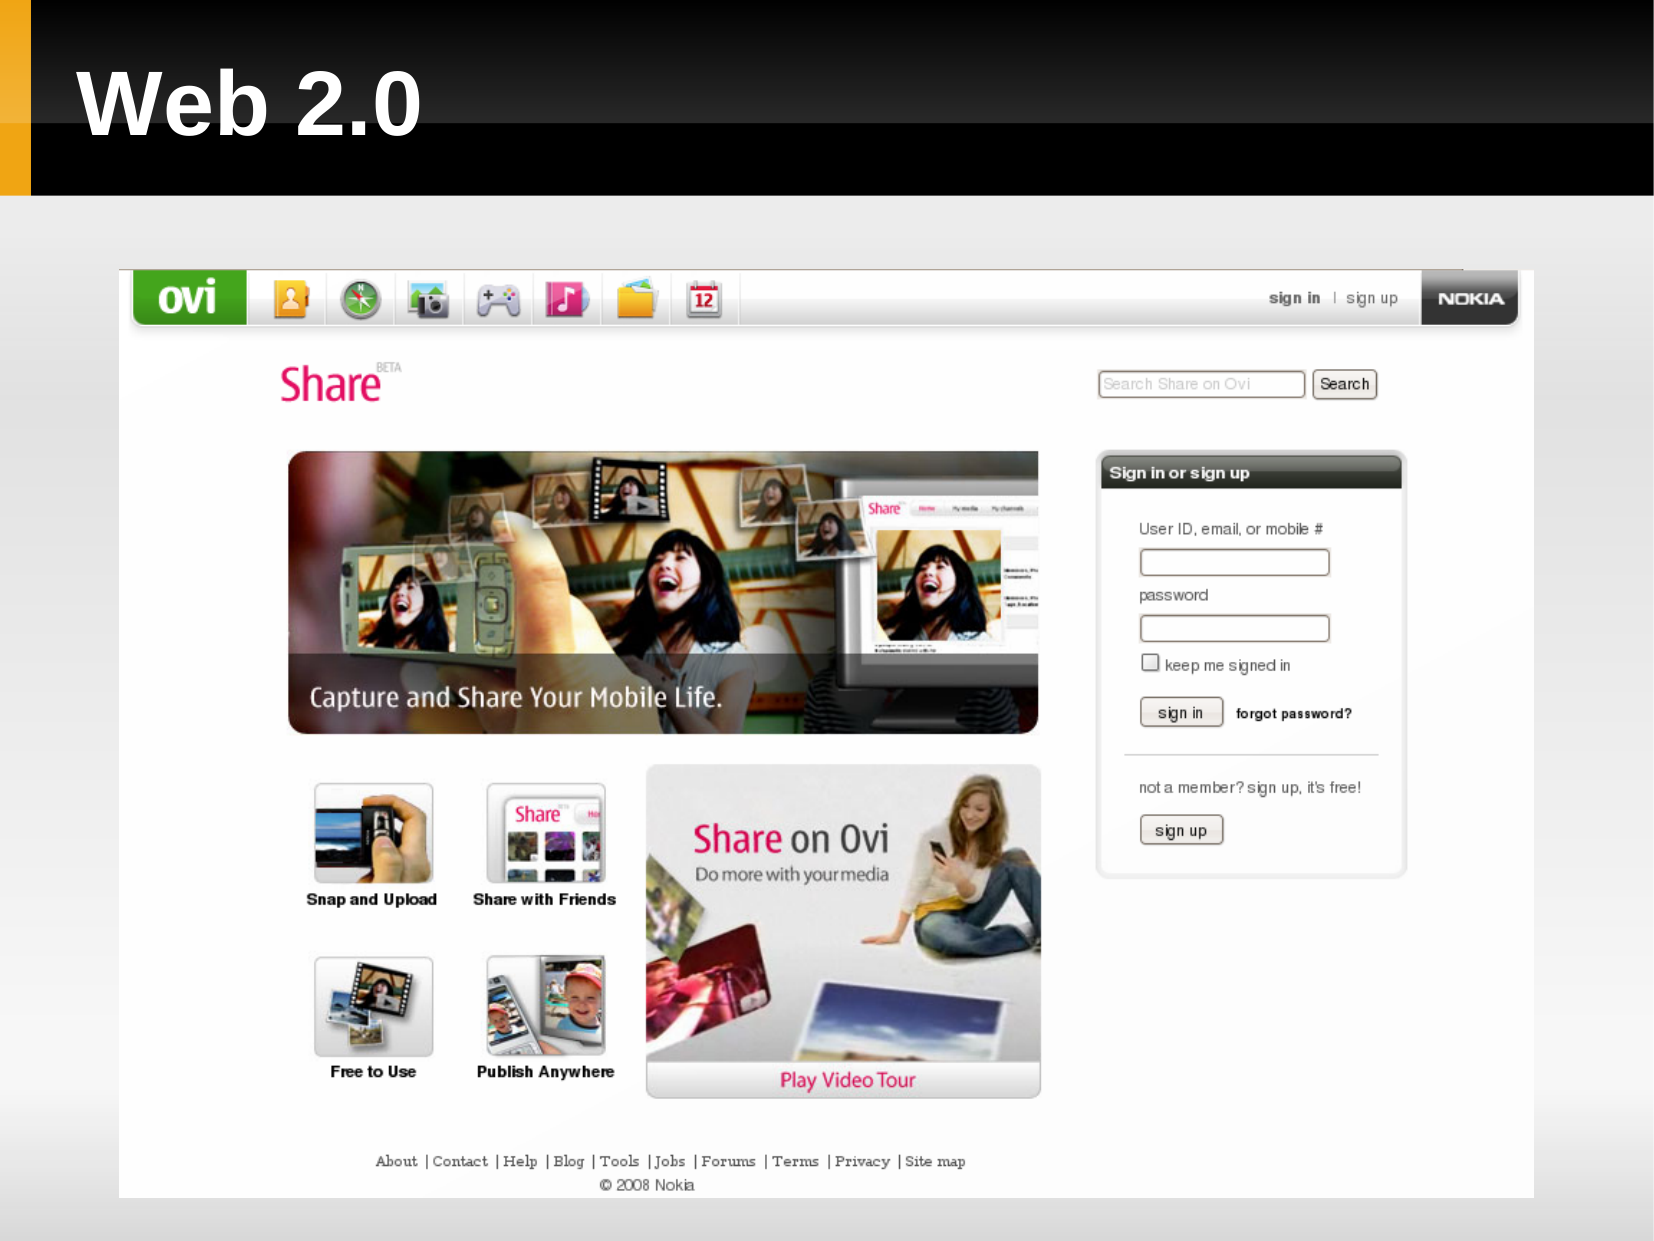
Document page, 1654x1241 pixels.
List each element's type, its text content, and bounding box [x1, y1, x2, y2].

picture [0, 0, 1654, 1241]
title Web 2.0 [76, 0, 1565, 208]
